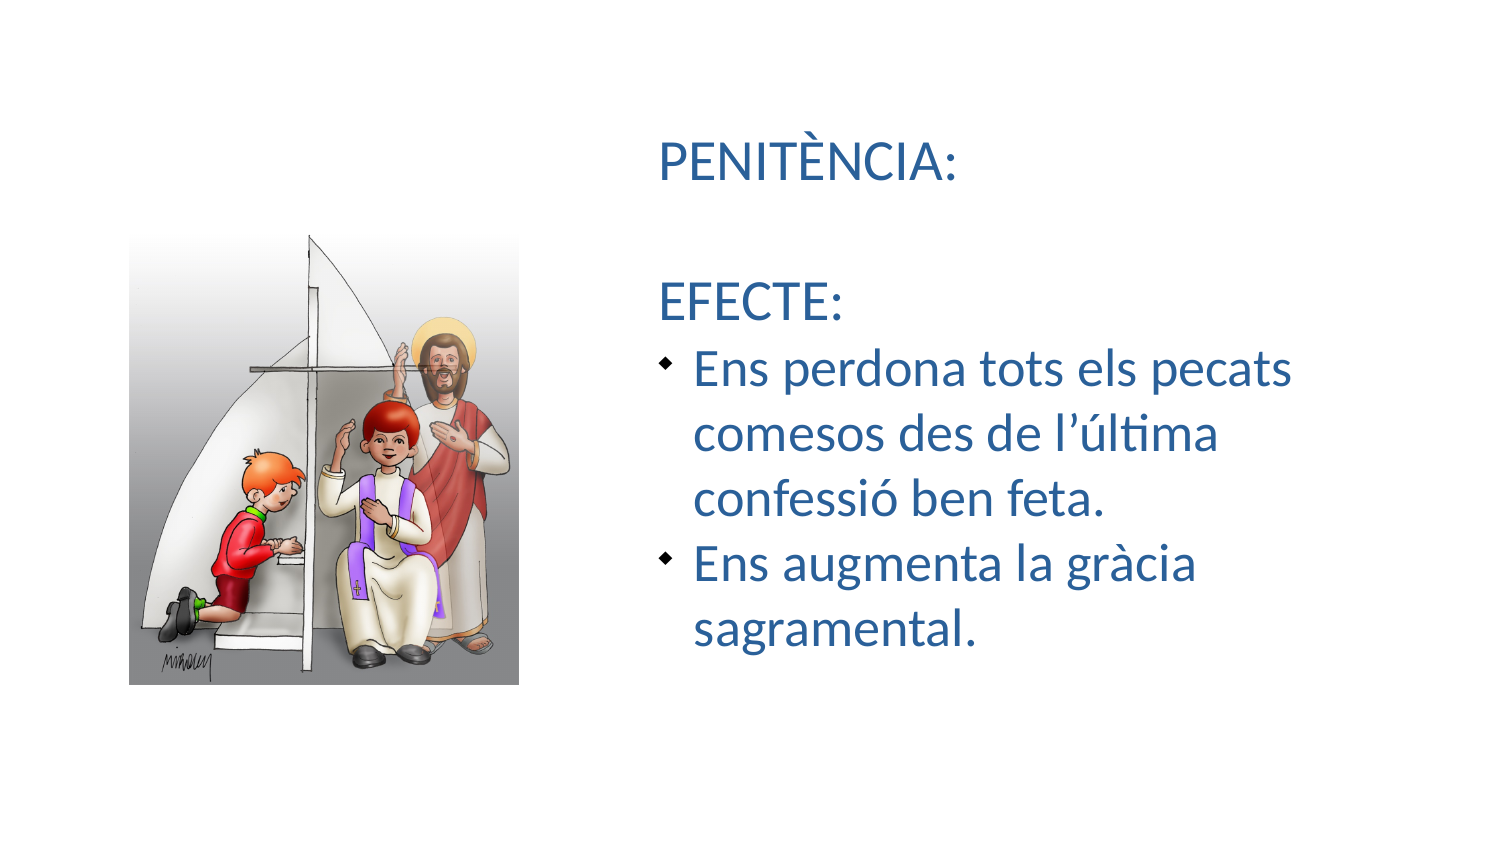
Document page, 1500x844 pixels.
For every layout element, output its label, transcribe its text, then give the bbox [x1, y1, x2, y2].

picture [129, 234, 519, 686]
text_box PENITÈNCIA: EFECTE: Ens perdona tots els pecats comesos des de l’última confessió ben feta. Ens augmenta la gràcia sagramental. [643, 114, 1431, 665]
